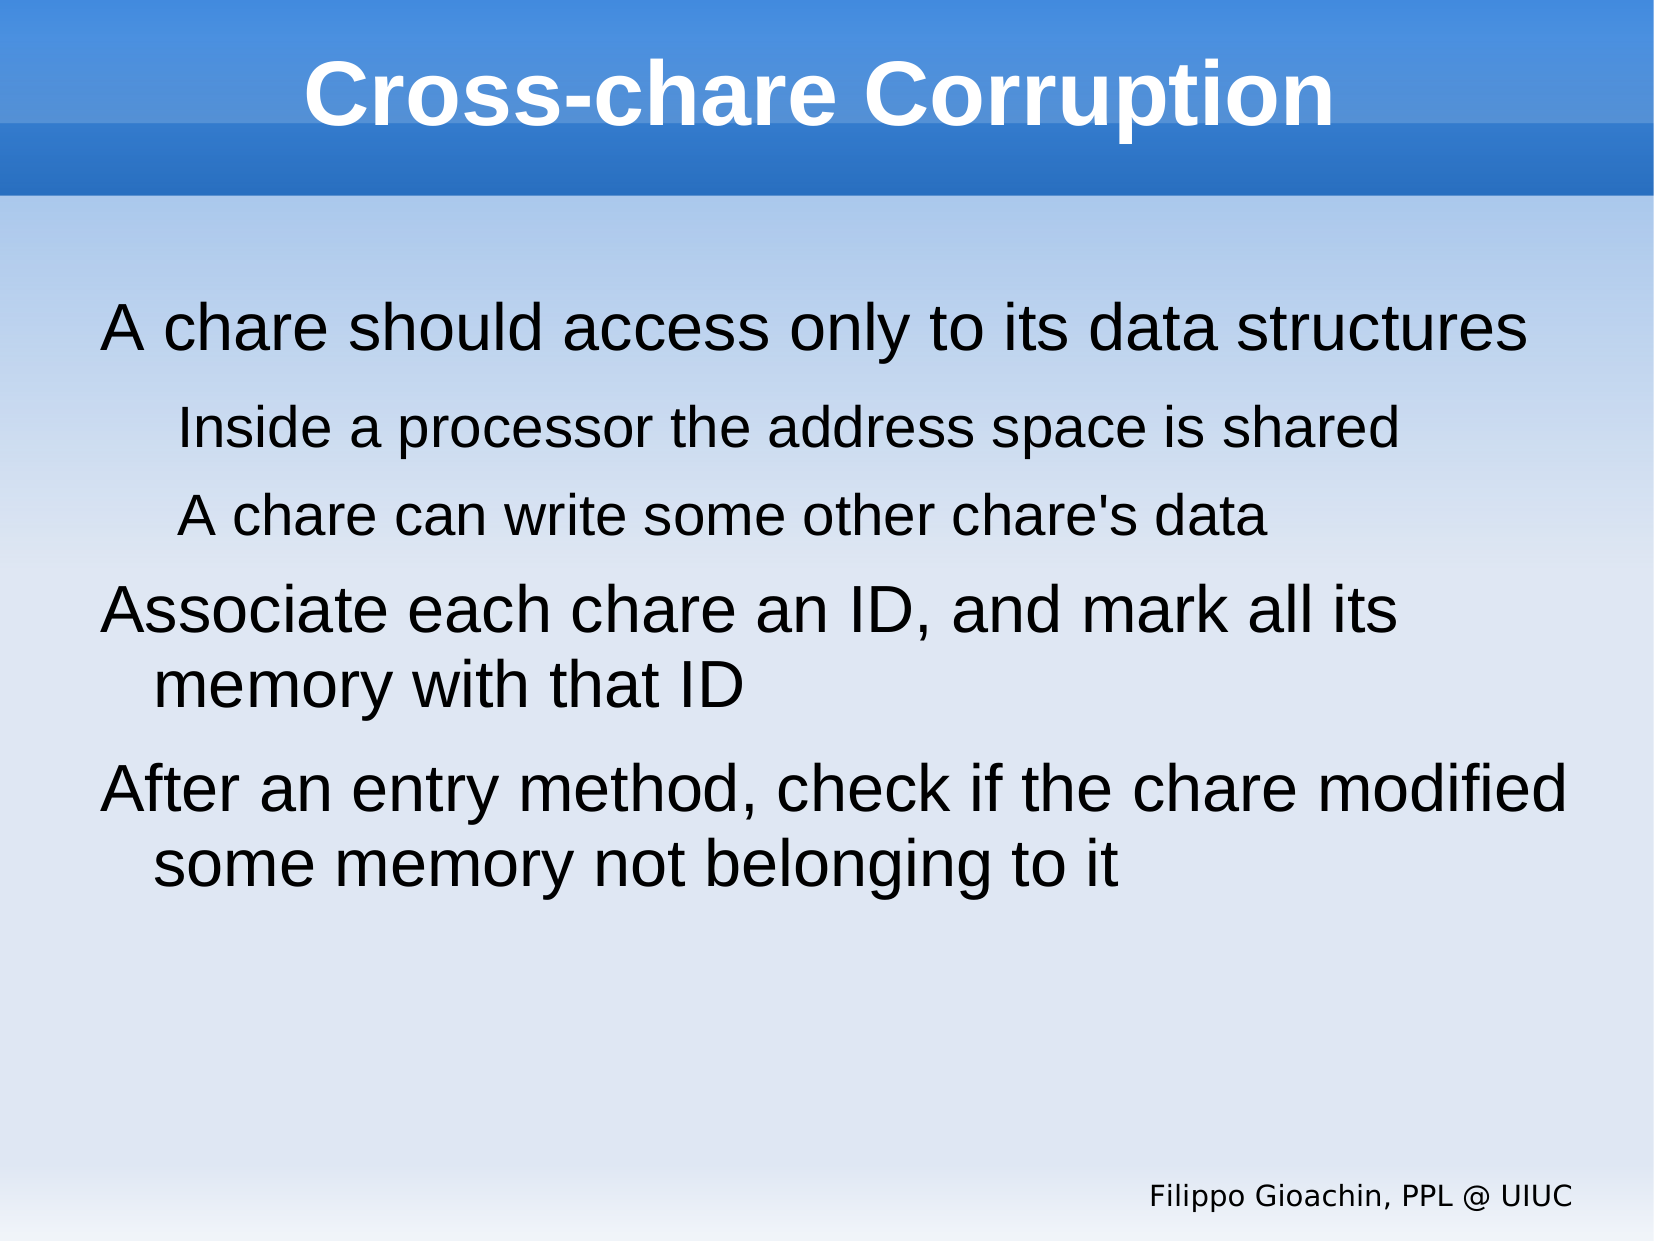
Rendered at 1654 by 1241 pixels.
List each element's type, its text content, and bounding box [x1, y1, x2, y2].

title Cross-chare Corruption [76, 0, 1565, 208]
list A chare should access only to its data structures Inside a processor the address space is shared A chare can write some other chare's data Associate each chare an ID, and mark all its memory with that ID After an entry method, check if the chare modified some memory not belonging to it [82, 290, 1571, 1166]
picture [0, 0, 1654, 1241]
